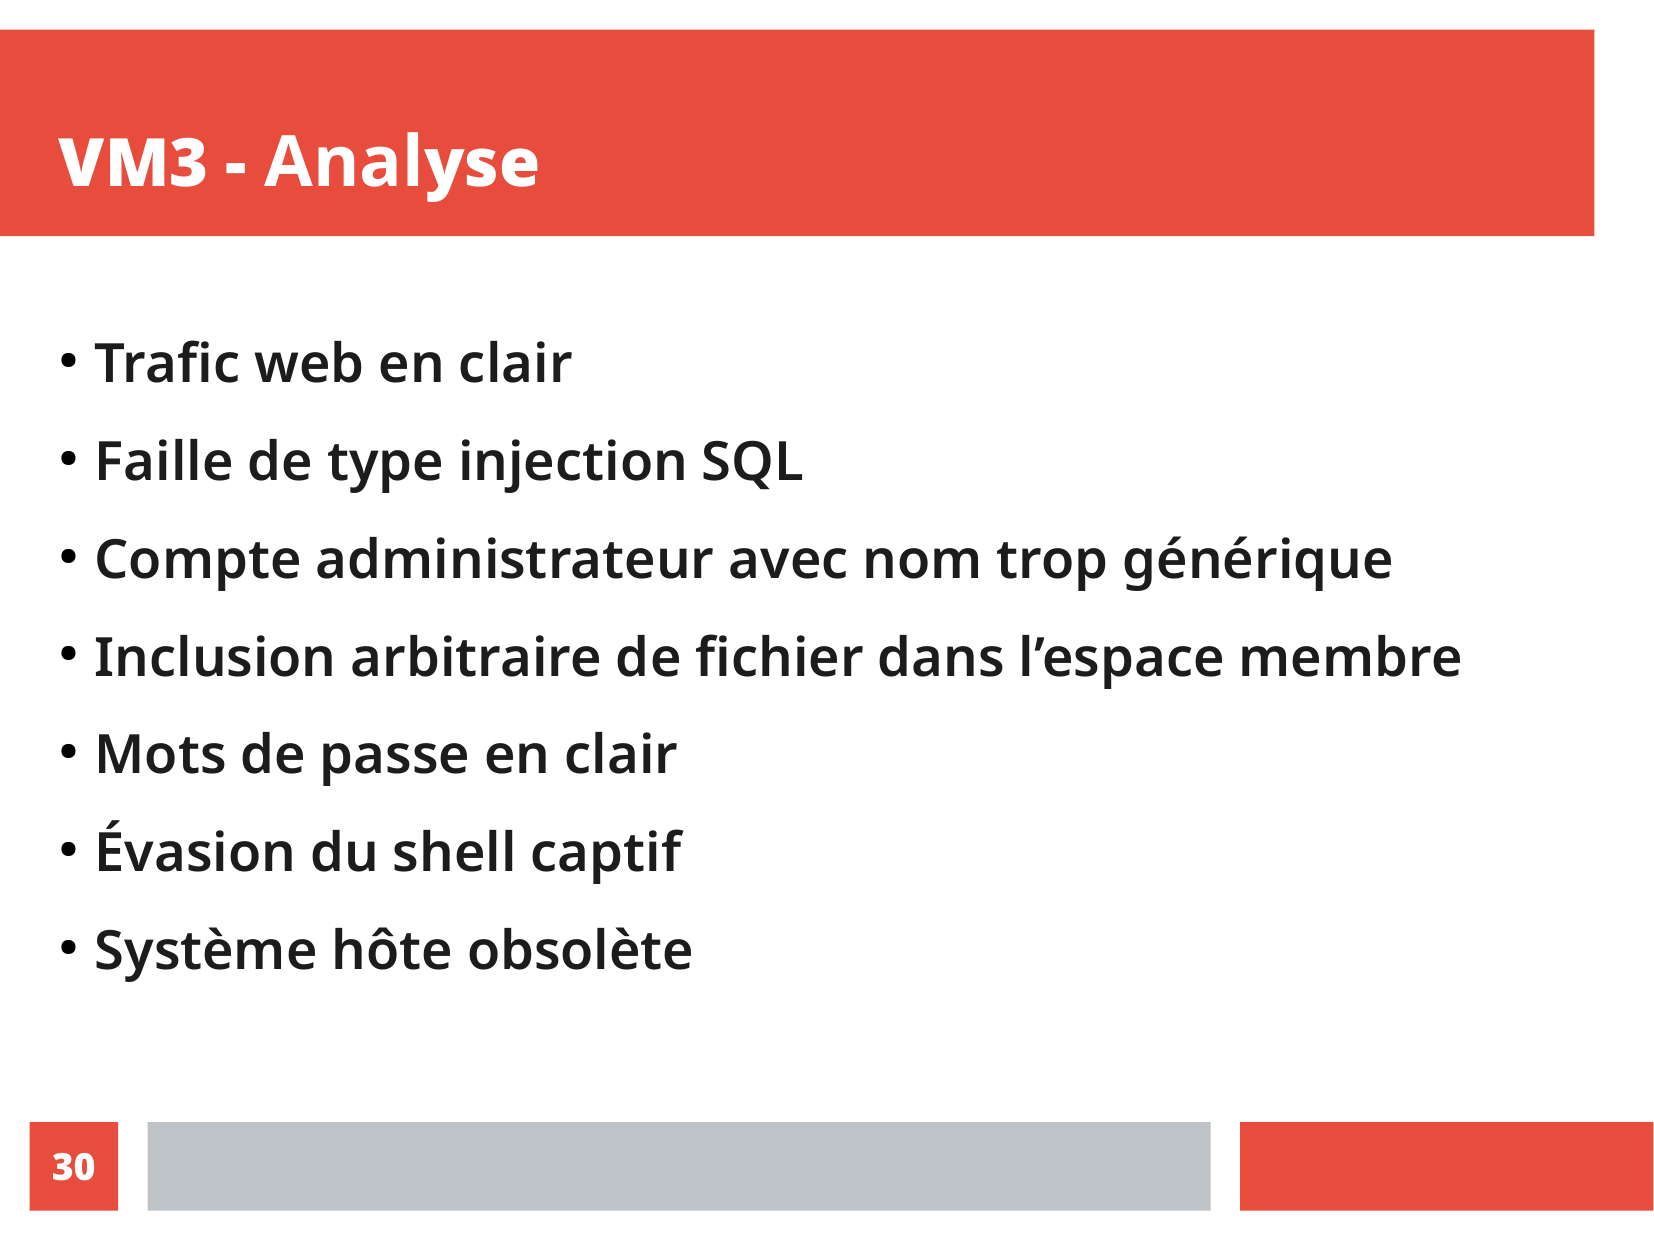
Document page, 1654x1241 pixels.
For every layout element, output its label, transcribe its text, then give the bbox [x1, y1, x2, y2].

title VM3 - Analyse [59, 59, 1595, 207]
list Trafic web en clair Faille de type injection SQL Compte administrateur avec nom trop générique Inclusion arbitraire de fichier dans l’espace membre Mots de passe en clair Évasion du shell captif Système hôte obsolète [59, 324, 1565, 1093]
